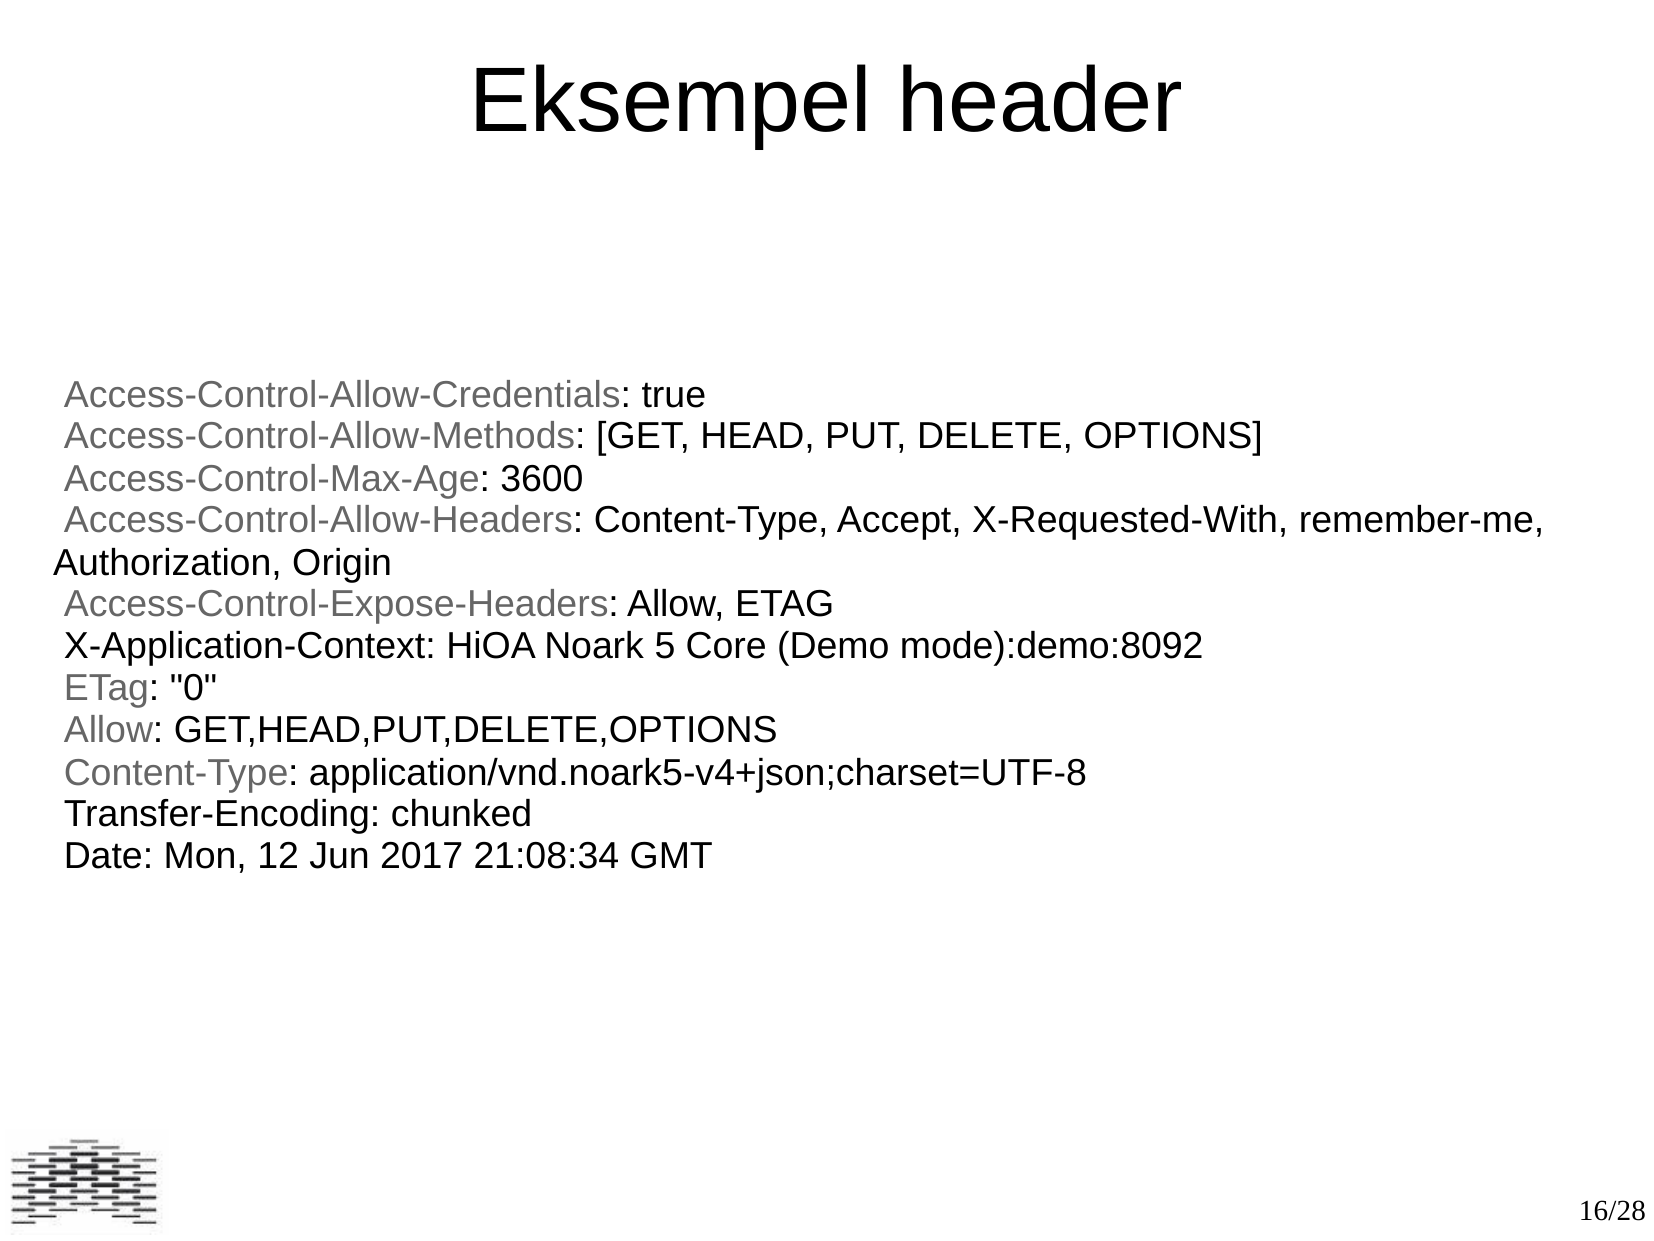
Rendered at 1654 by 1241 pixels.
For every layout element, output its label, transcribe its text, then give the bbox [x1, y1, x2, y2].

text_box Access-Control-Allow-Credentials: true Access-Control-Allow-Methods: [GET, HEAD, PUT, DELETE, OPTIONS] Access-Control-Max-Age: 3600 Access-Control-Allow-Headers: Content-Type, Accept, X-Requested-With, remember-me, Authorization, Origin Access-Control-Expose-Headers: Allow, ETAG X-Application-Context: HiOA Noark 5 Core (Demo mode):demo:8092 ETag: "0" Allow: GET,HEAD,PUT,DELETE,OPTIONS Content-Type: application/vnd.noark5-v4+json;charset=UTF-8 Transfer-Encoding: chunked Date: Mon, 12 Jun 2017 21:08:34 GMT [38, 365, 1611, 885]
title Eksempel header [82, 48, 1571, 152]
picture [5, 1129, 169, 1235]
